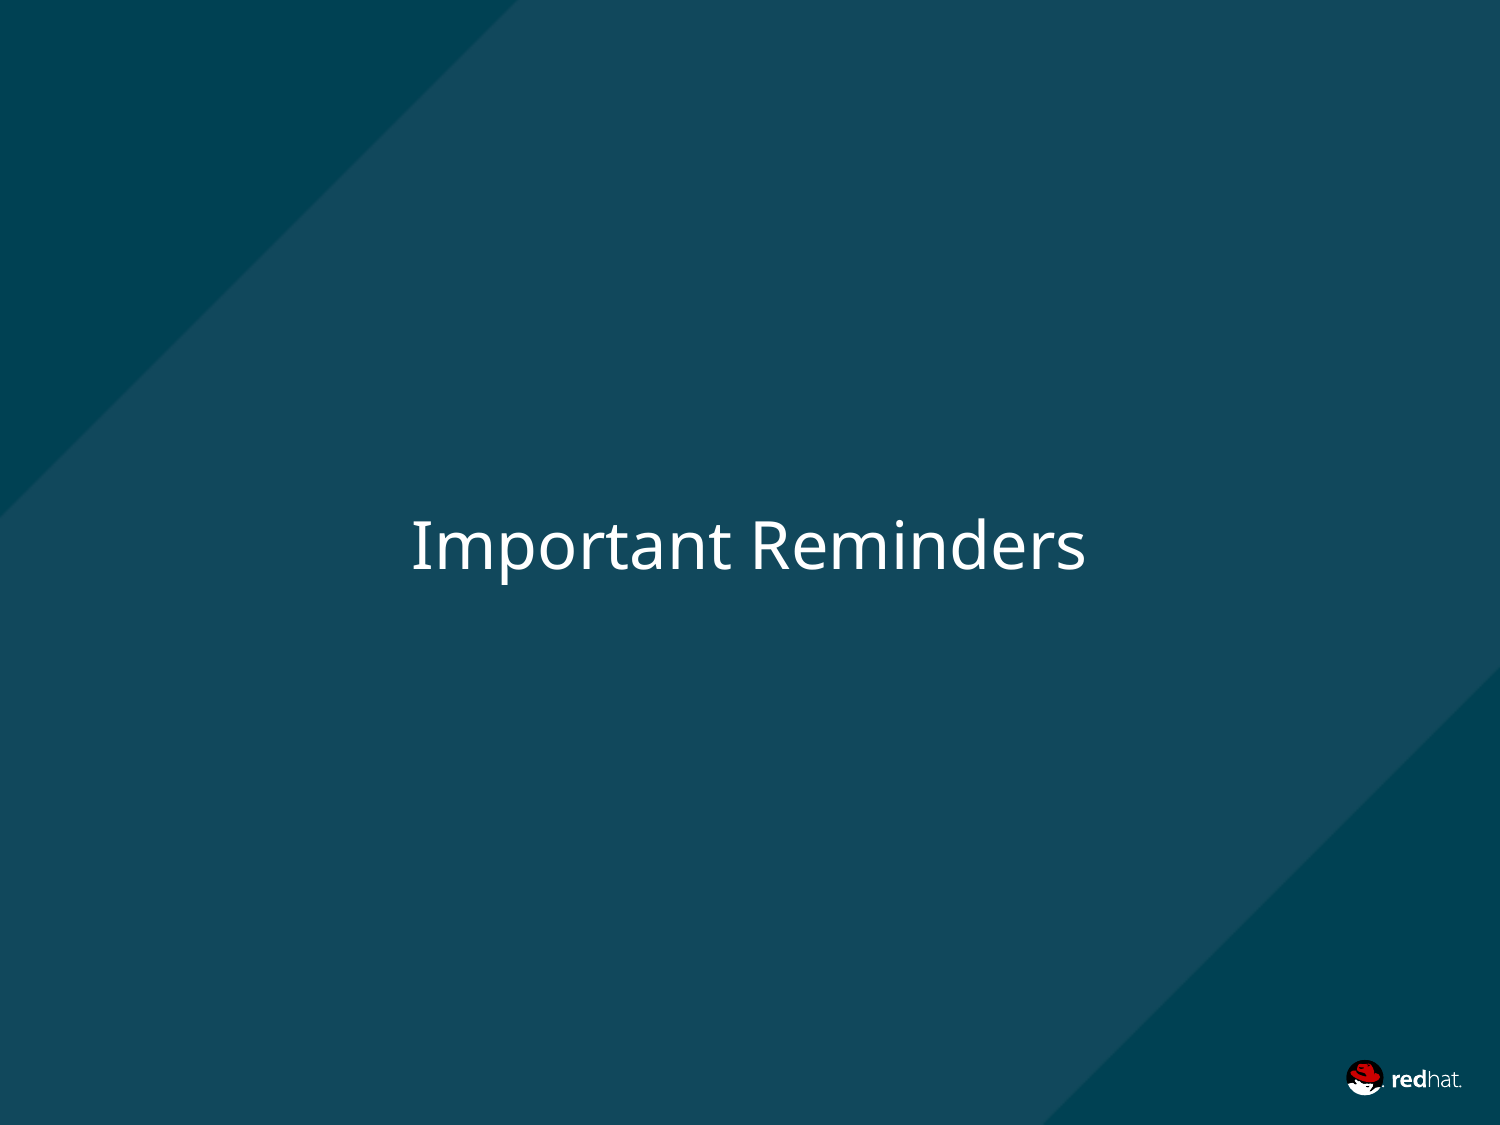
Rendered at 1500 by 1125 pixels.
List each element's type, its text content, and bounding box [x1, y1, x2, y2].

picture [0, 0, 1500, 1125]
title Important Reminders [112, 440, 1388, 648]
